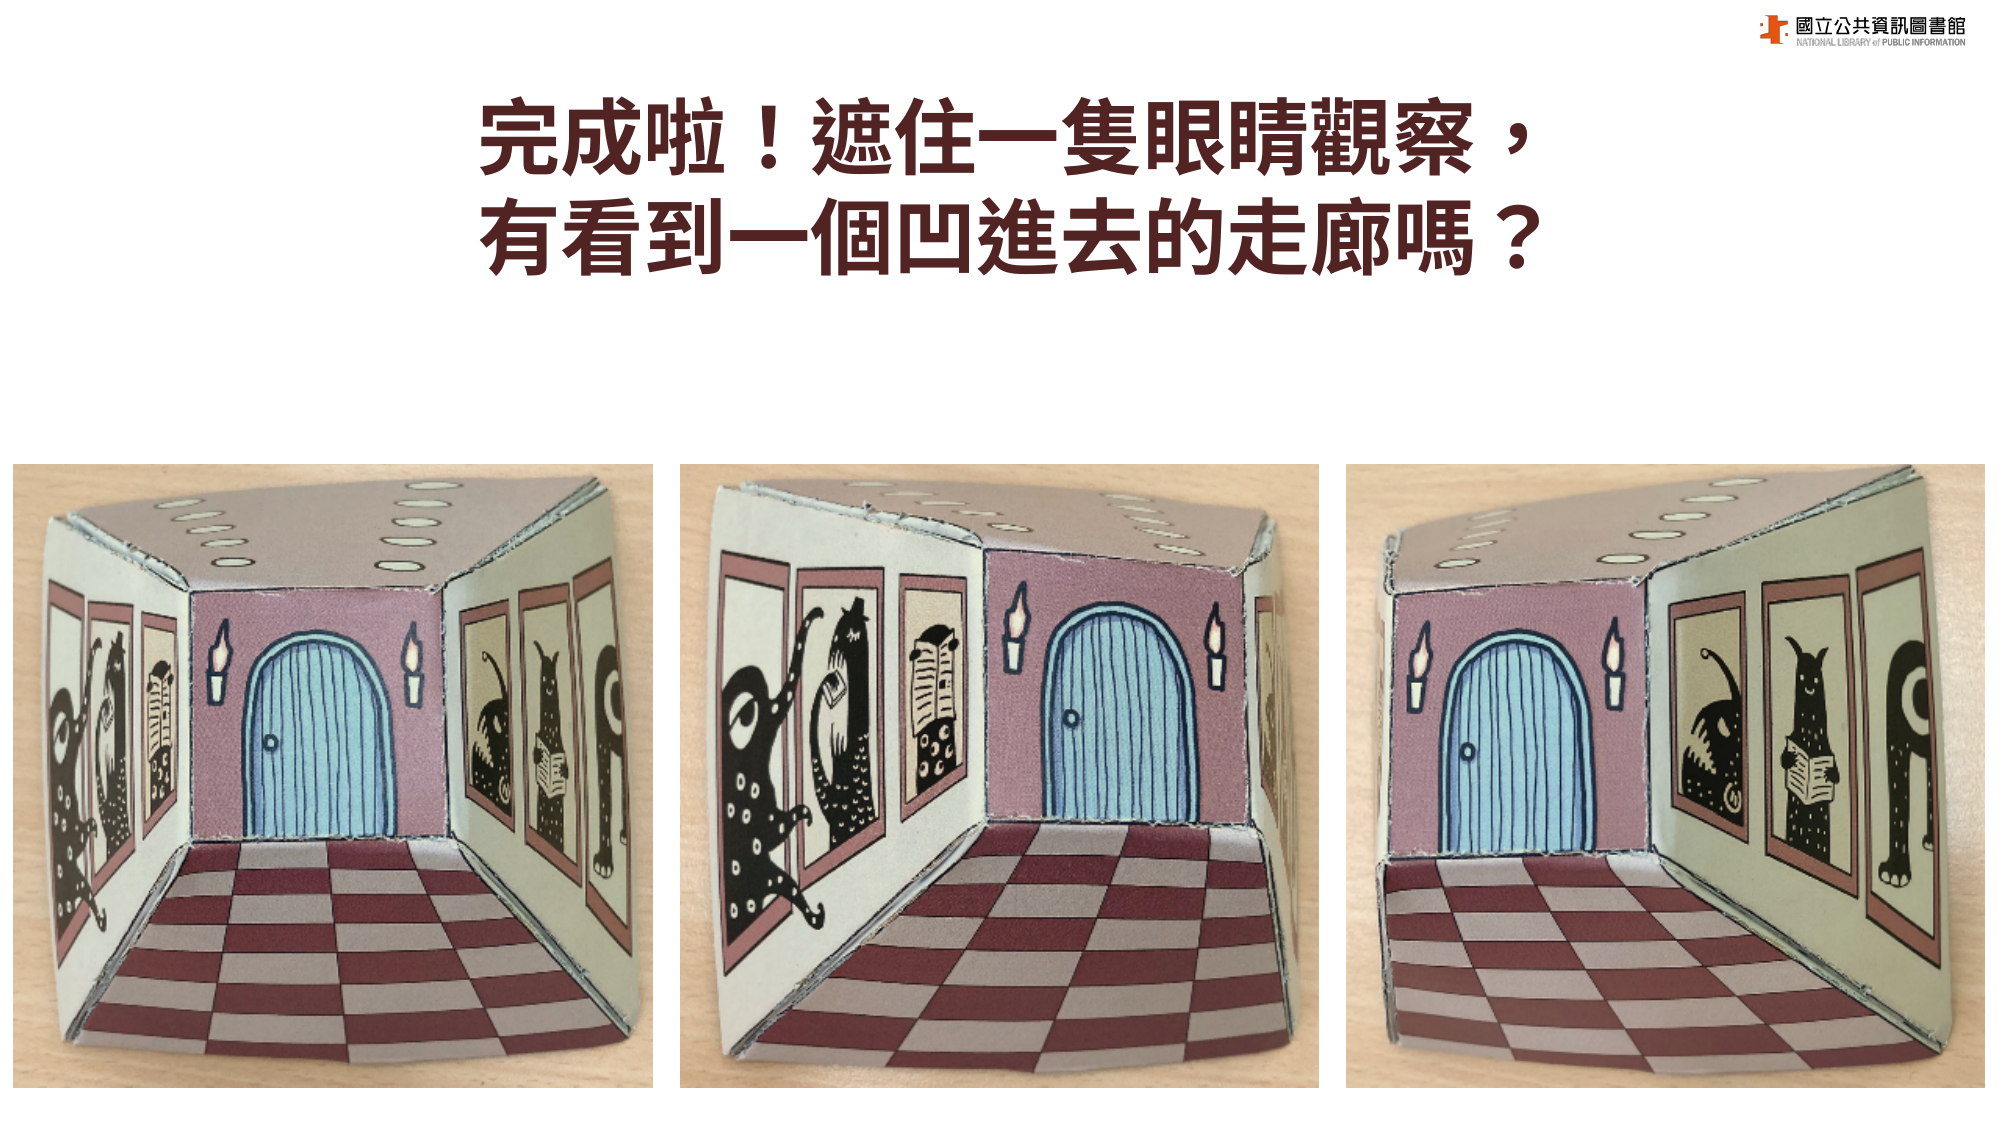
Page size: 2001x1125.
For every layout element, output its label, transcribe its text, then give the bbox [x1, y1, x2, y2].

picture [1346, 464, 1985, 1088]
text_box 完成啦！遮住一隻眼睛觀察， 有看到一個凹進去的走廊嗎？ [209, 78, 1829, 373]
picture [680, 464, 1319, 1088]
picture [13, 464, 653, 1088]
